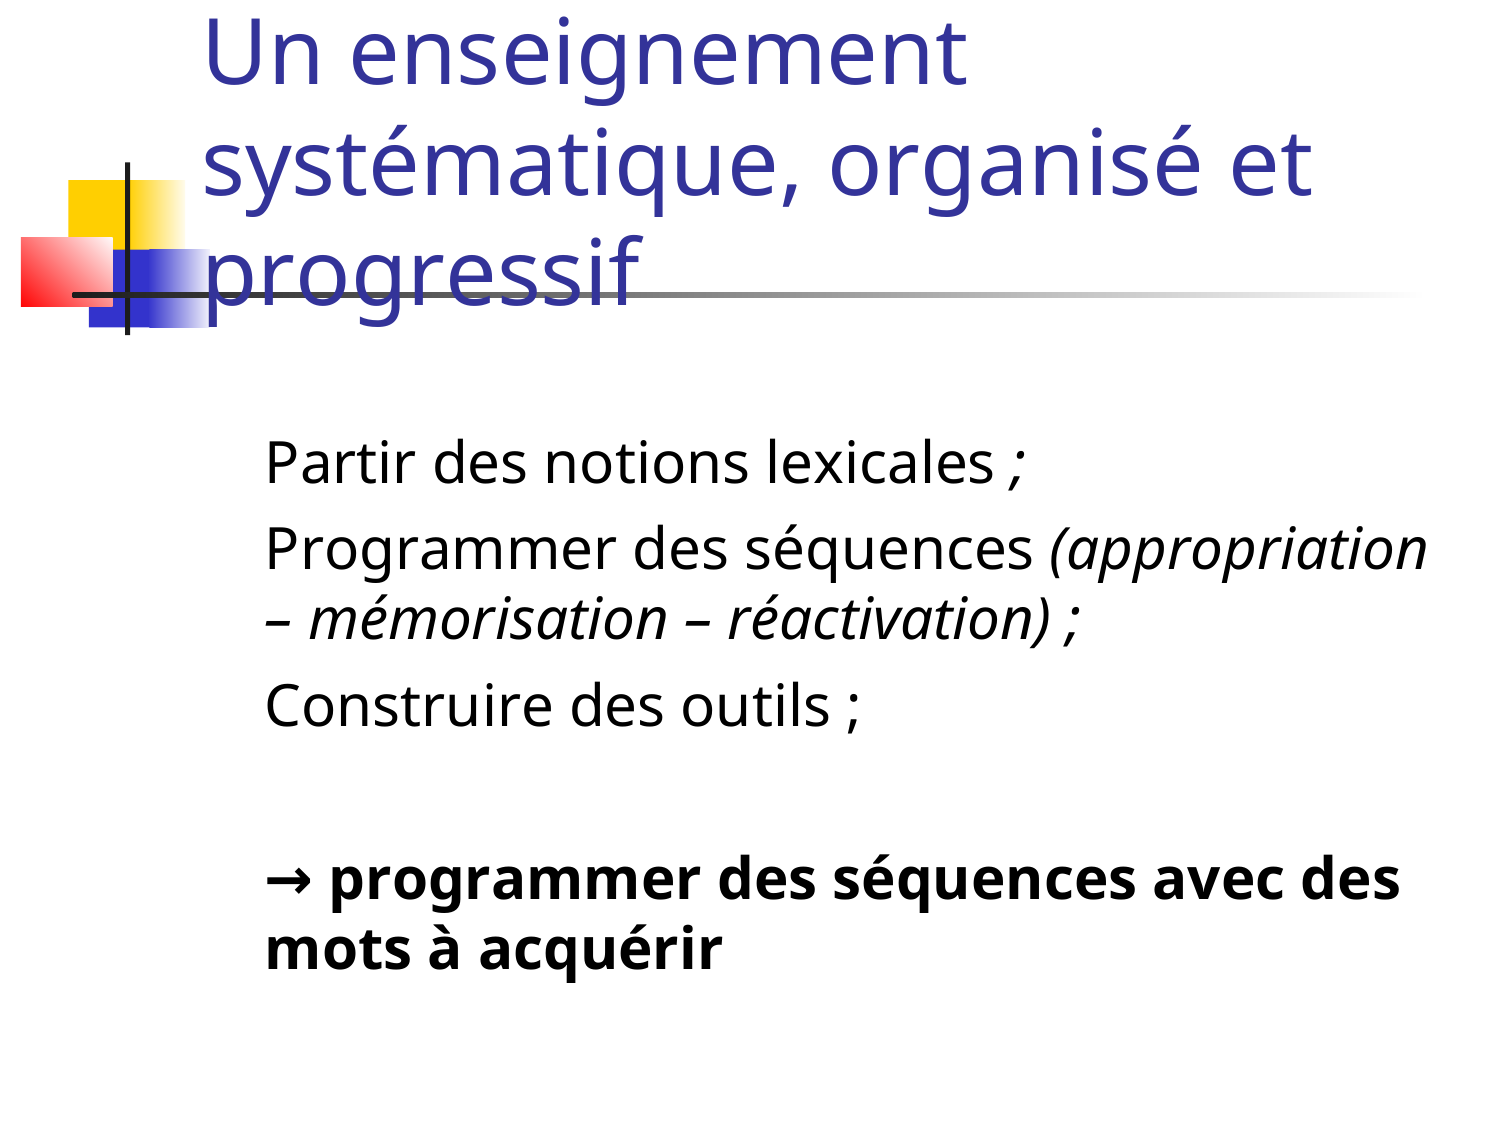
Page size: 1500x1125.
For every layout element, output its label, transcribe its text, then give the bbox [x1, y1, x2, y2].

title Un enseignement systématique, organisé et progressif [186, 0, 1465, 331]
list Partir des notions lexicales ; Programmer des séquences (appropriation – mémorisation – réactivation) ; Construire des outils ; → programmer des séquences avec des mots à acquérir [193, 330, 1469, 1006]
